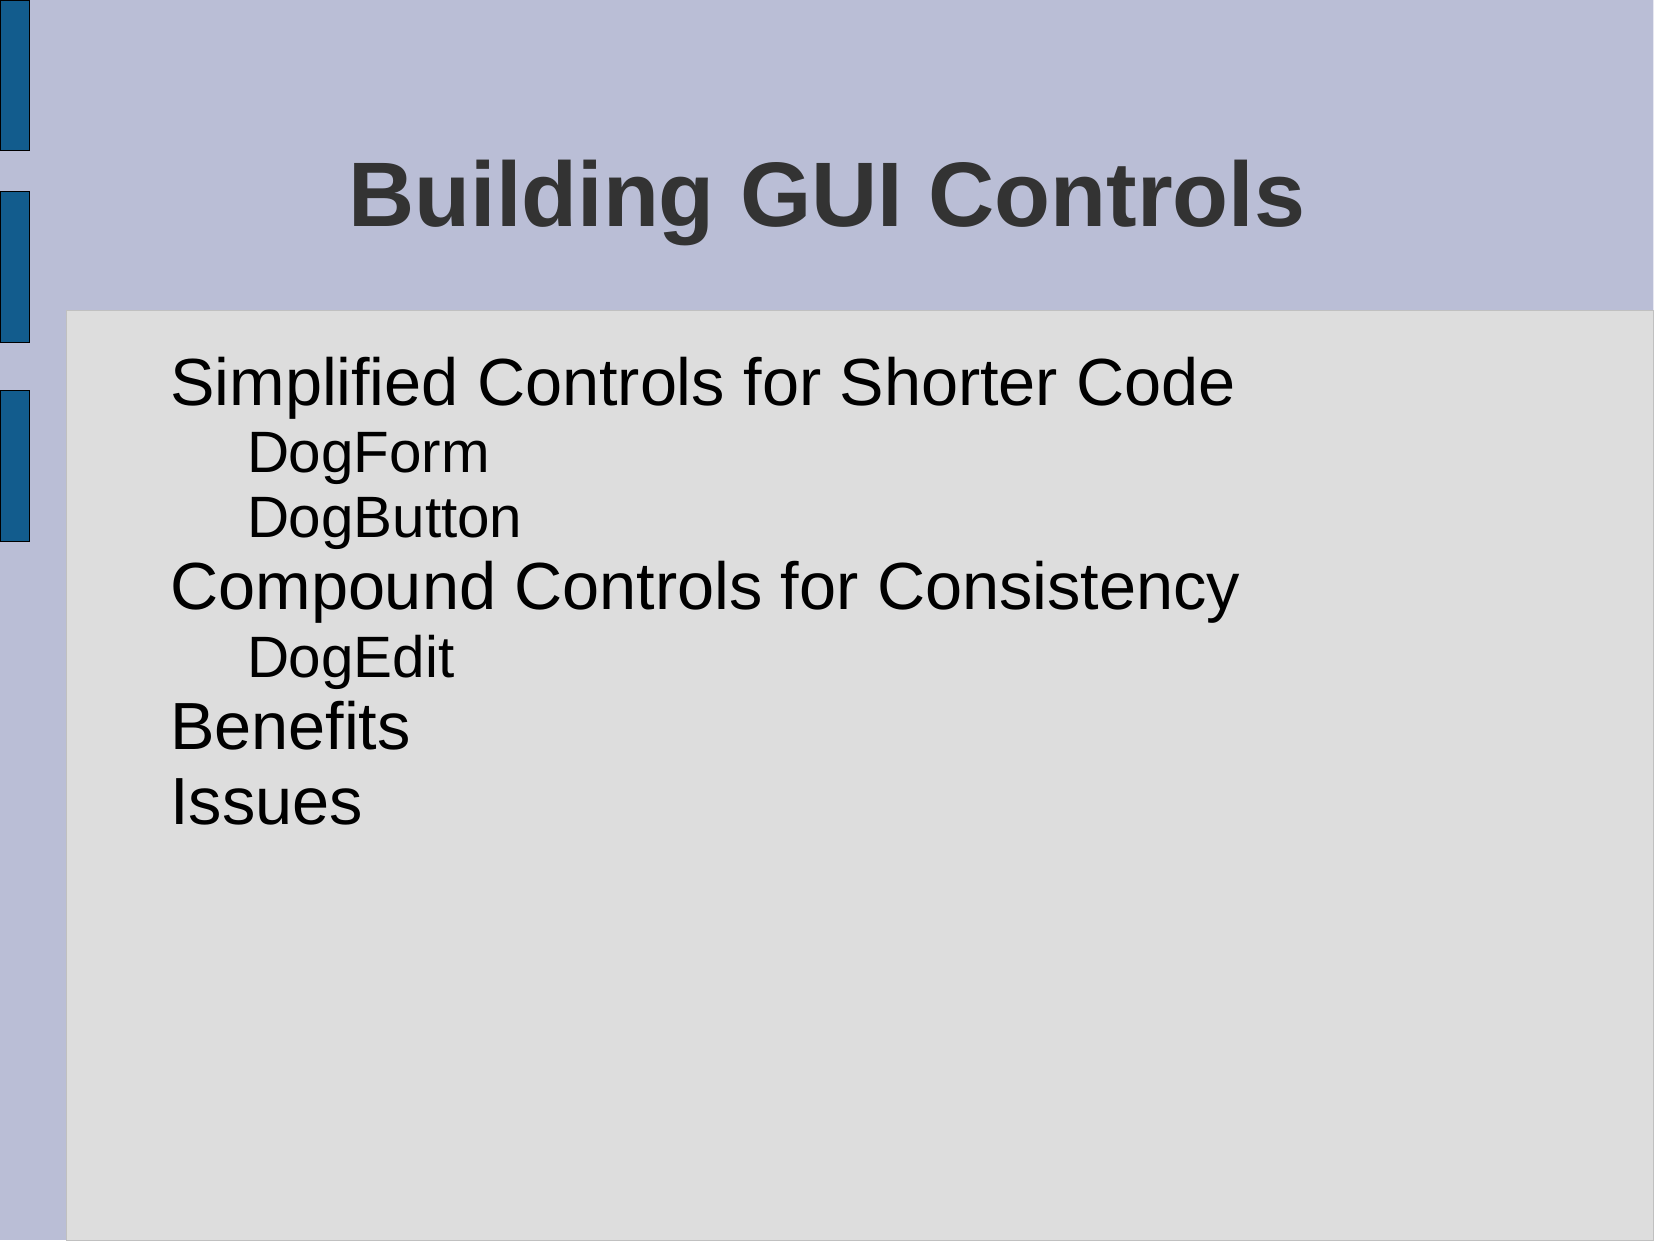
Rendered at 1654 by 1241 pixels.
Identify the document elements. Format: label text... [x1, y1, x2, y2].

list Simplified Controls for Shorter Code DogForm DogButton Compound Controls for Consistency DogEdit Benefits Issues [152, 344, 1534, 1127]
title Building GUI Controls [121, 91, 1534, 299]
